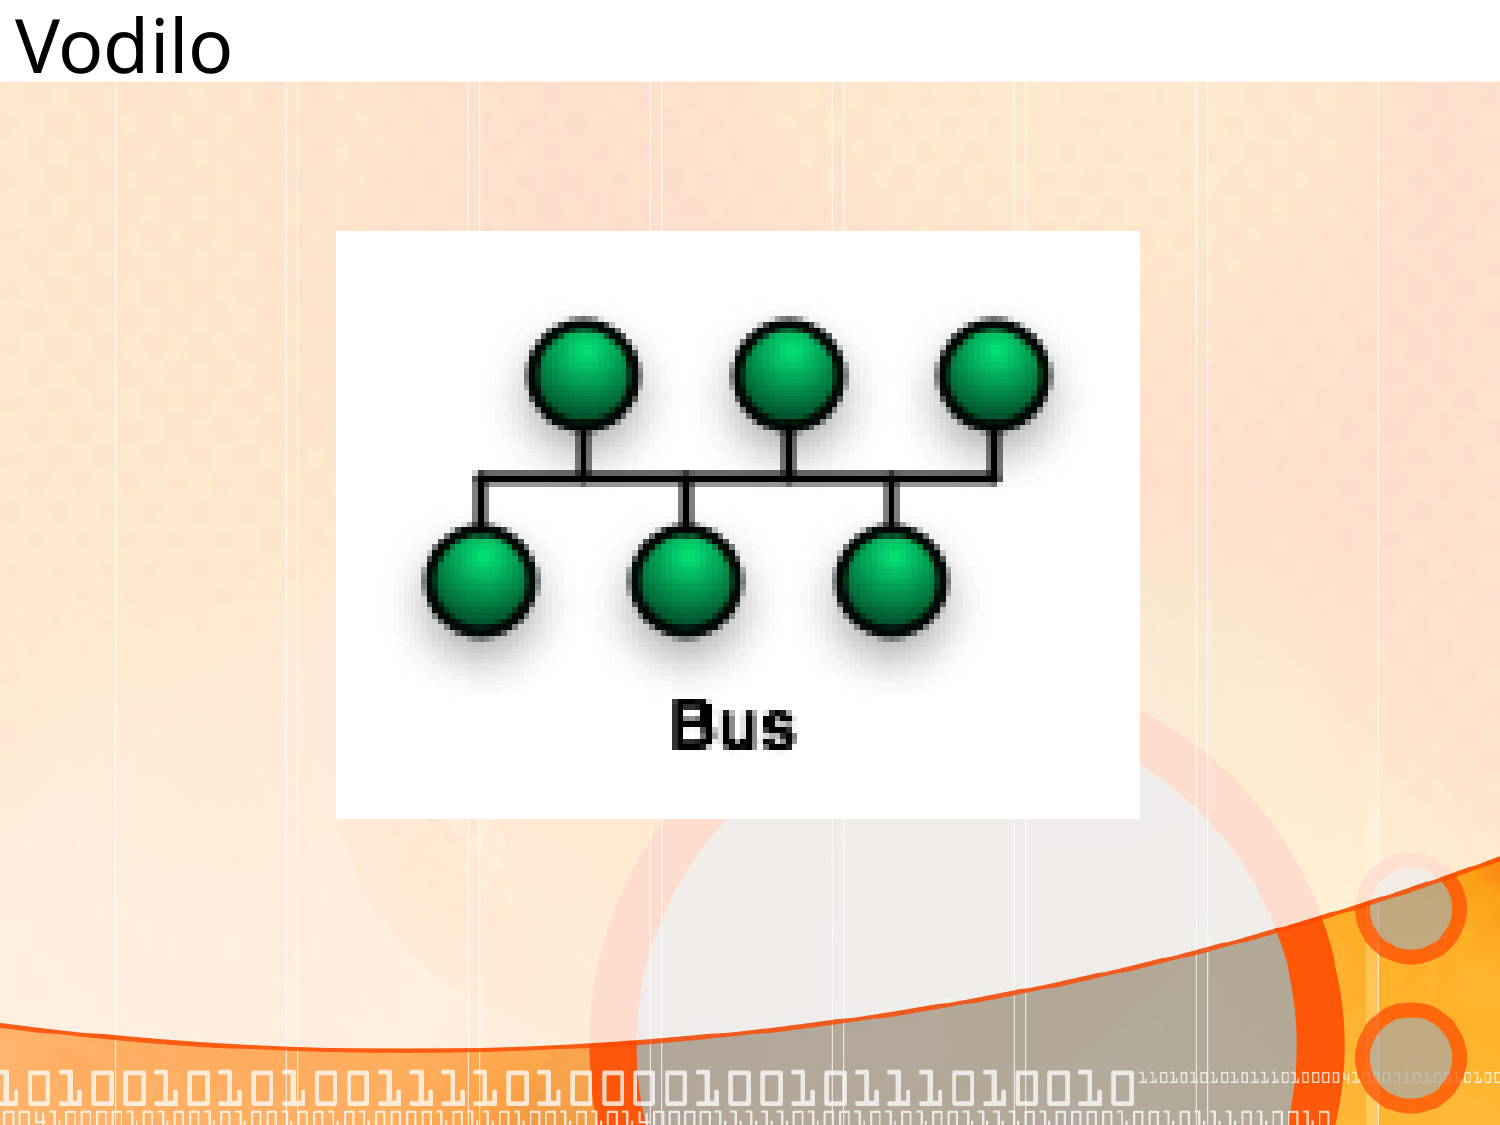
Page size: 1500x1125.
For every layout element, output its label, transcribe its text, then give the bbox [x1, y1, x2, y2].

picture [0, 100, 1500, 1125]
title Vodilo [0, 0, 1500, 100]
